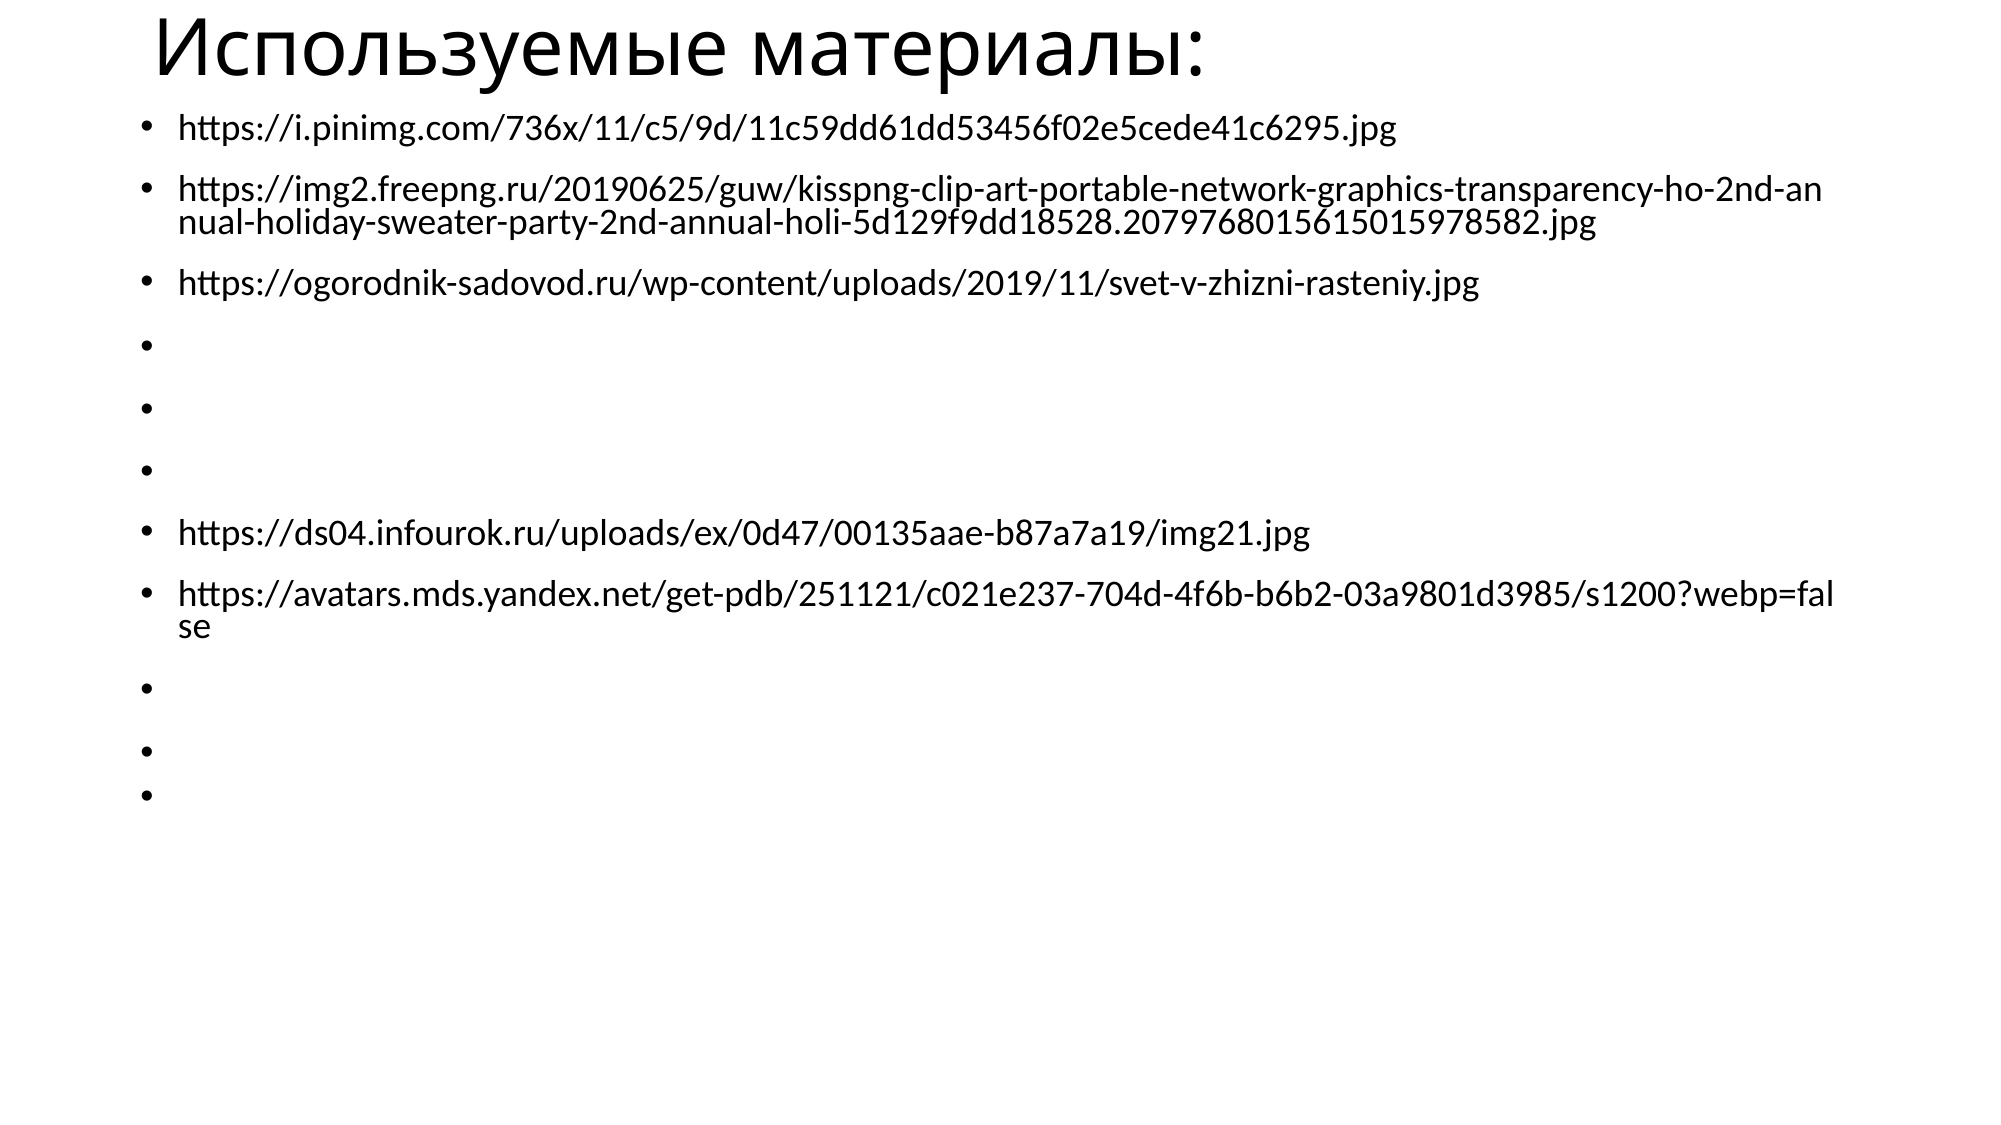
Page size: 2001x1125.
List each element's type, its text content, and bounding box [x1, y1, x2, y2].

list https://i.pinimg.com/736x/11/c5/9d/11c59dd61dd53456f02e5cede41c6295.jpg https://img2.freepng.ru/20190625/guw/kisspng-clip-art-portable-network-graphics-transparency-ho-2nd-annual-holiday-sweater-party-2nd-annual-holi-5d129f9dd18528.2079768015615015978582.jpg https://ogorodnik-sadovod.ru/wp-content/uploads/2019/11/svet-v-zhizni-rasteniy.jpg https://ds04.infourok.ru/uploads/ex/0d47/00135aae-b87a7a19/img21.jpg https://avatars.mds.yandex.net/get-pdb/251121/c021e237-704d-4f6b-b6b2-03a9801d3985/s1200?webp=false [125, 100, 1851, 777]
title Используемые материалы: [137, 0, 1863, 101]
